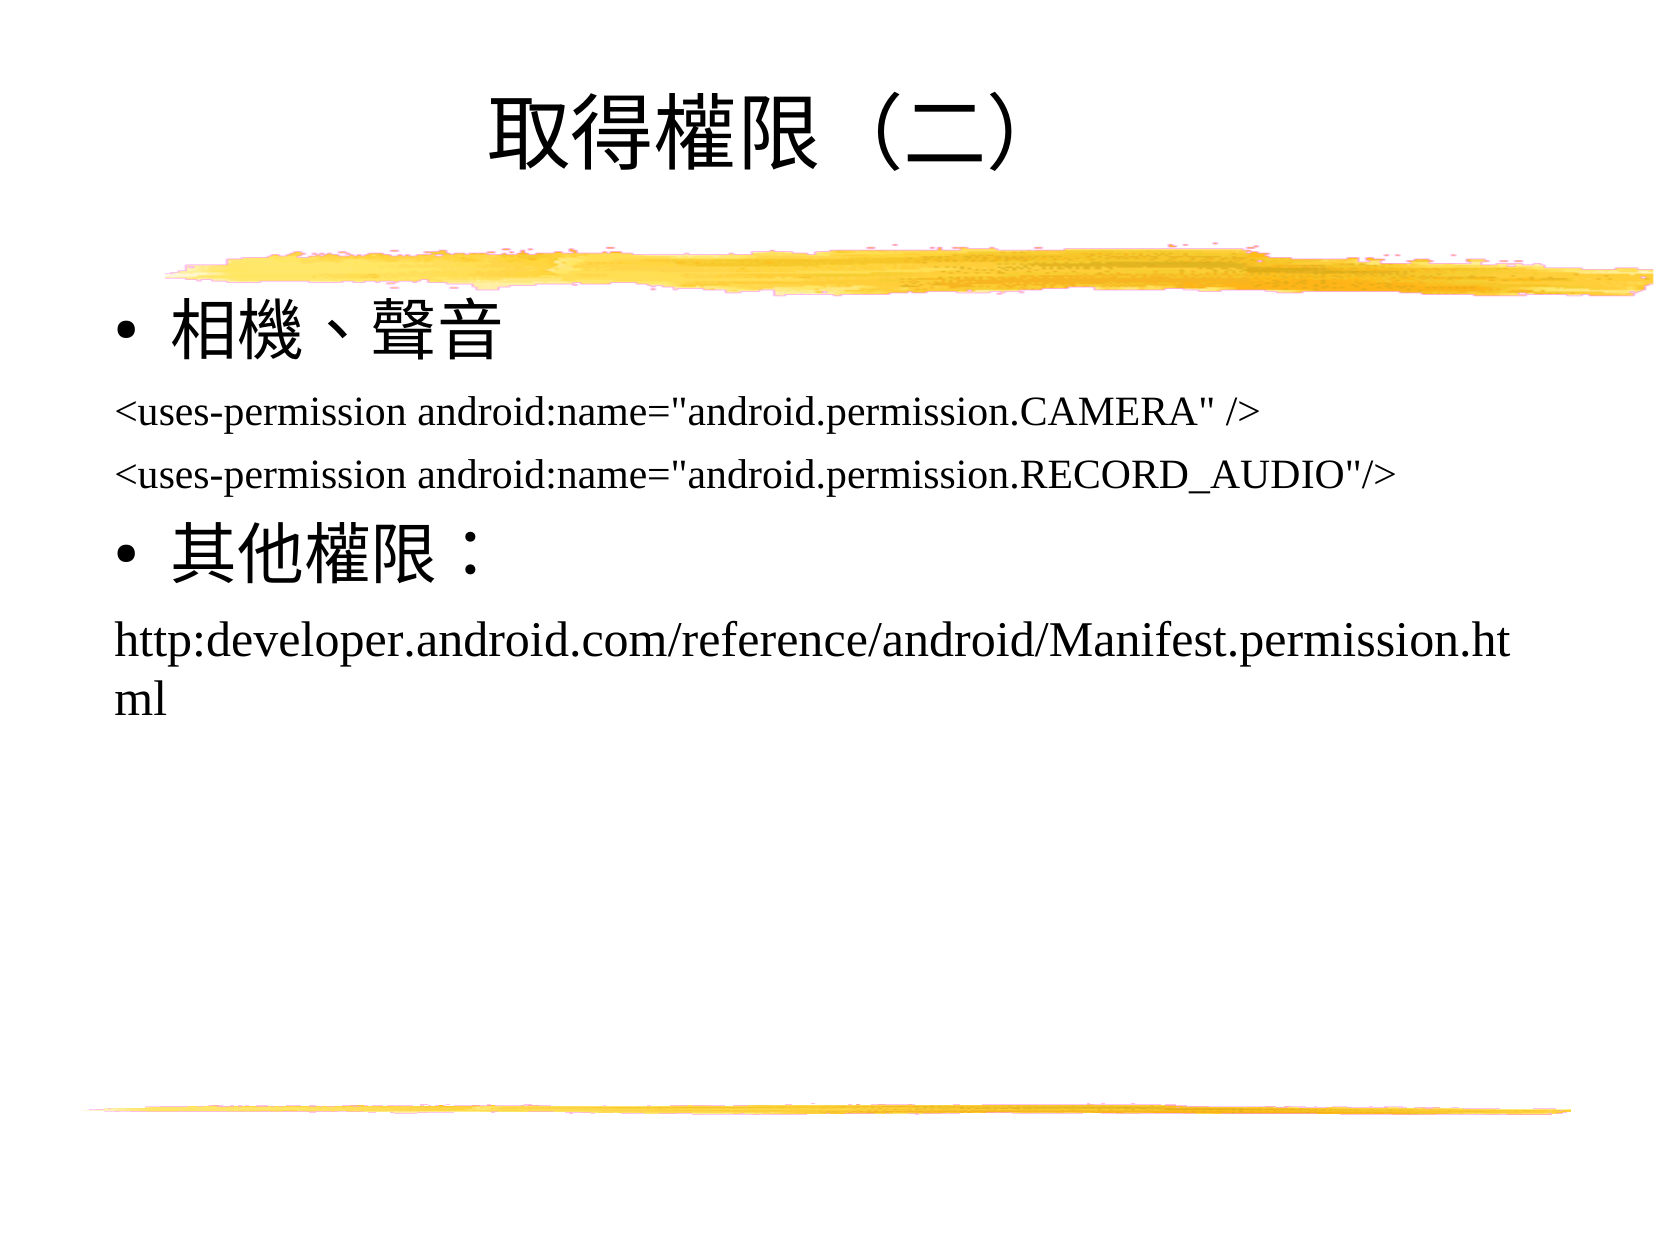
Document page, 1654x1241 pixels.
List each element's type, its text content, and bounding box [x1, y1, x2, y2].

list 相機、聲音 <uses-permission android:name="android.permission.CAMERA" /> <uses-permission android:name="android.permission.RECORD_AUDIO"/> 其他權限： http:developer.android.com/reference/android/Manifest.permission.html [114, 288, 1520, 1033]
picture [82, 1102, 1571, 1117]
picture [165, 237, 1654, 308]
title 取得權限（二） [76, 28, 1482, 235]
